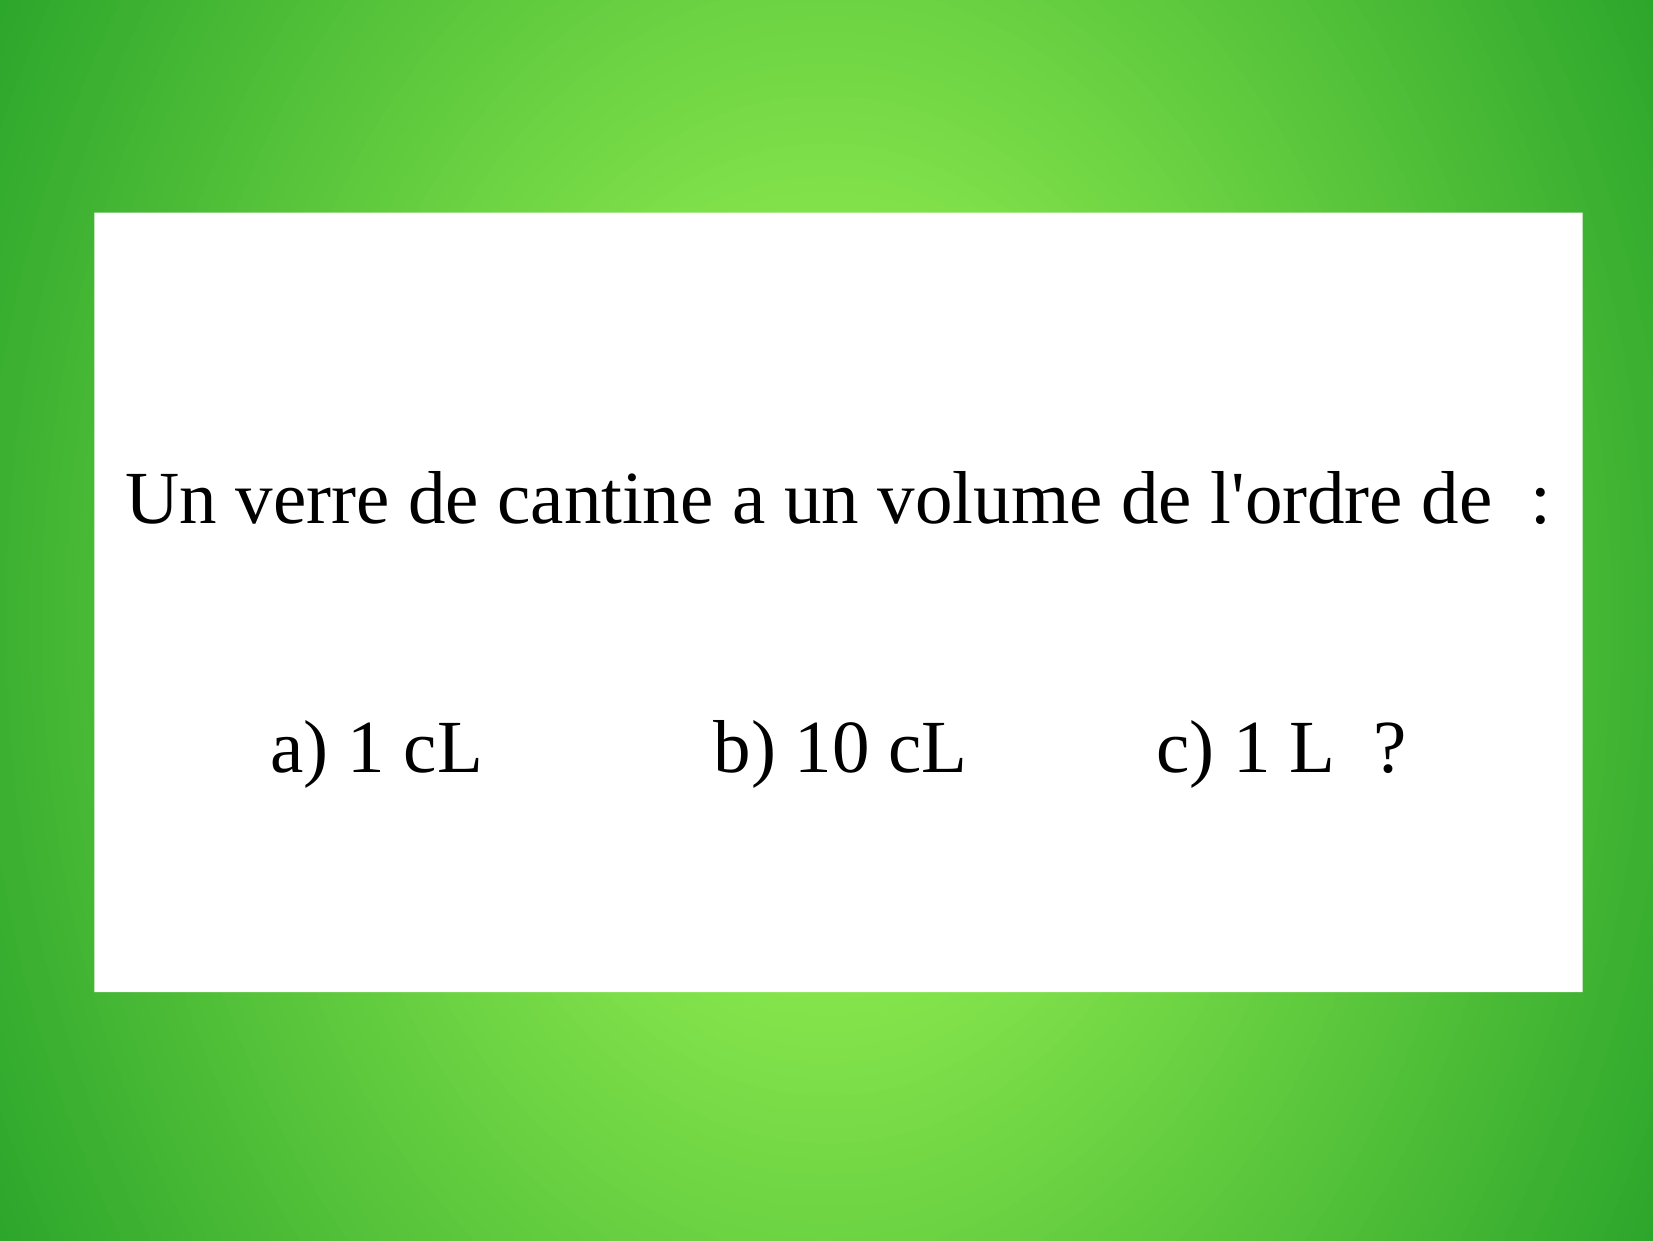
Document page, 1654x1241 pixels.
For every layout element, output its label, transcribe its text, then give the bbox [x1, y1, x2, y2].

picture [0, 0, 1654, 1241]
subtitle Un verre de cantine a un volume de l'ordre de : a) 1 cL b) 10 cL c) 1 L ? [94, 212, 1583, 993]
